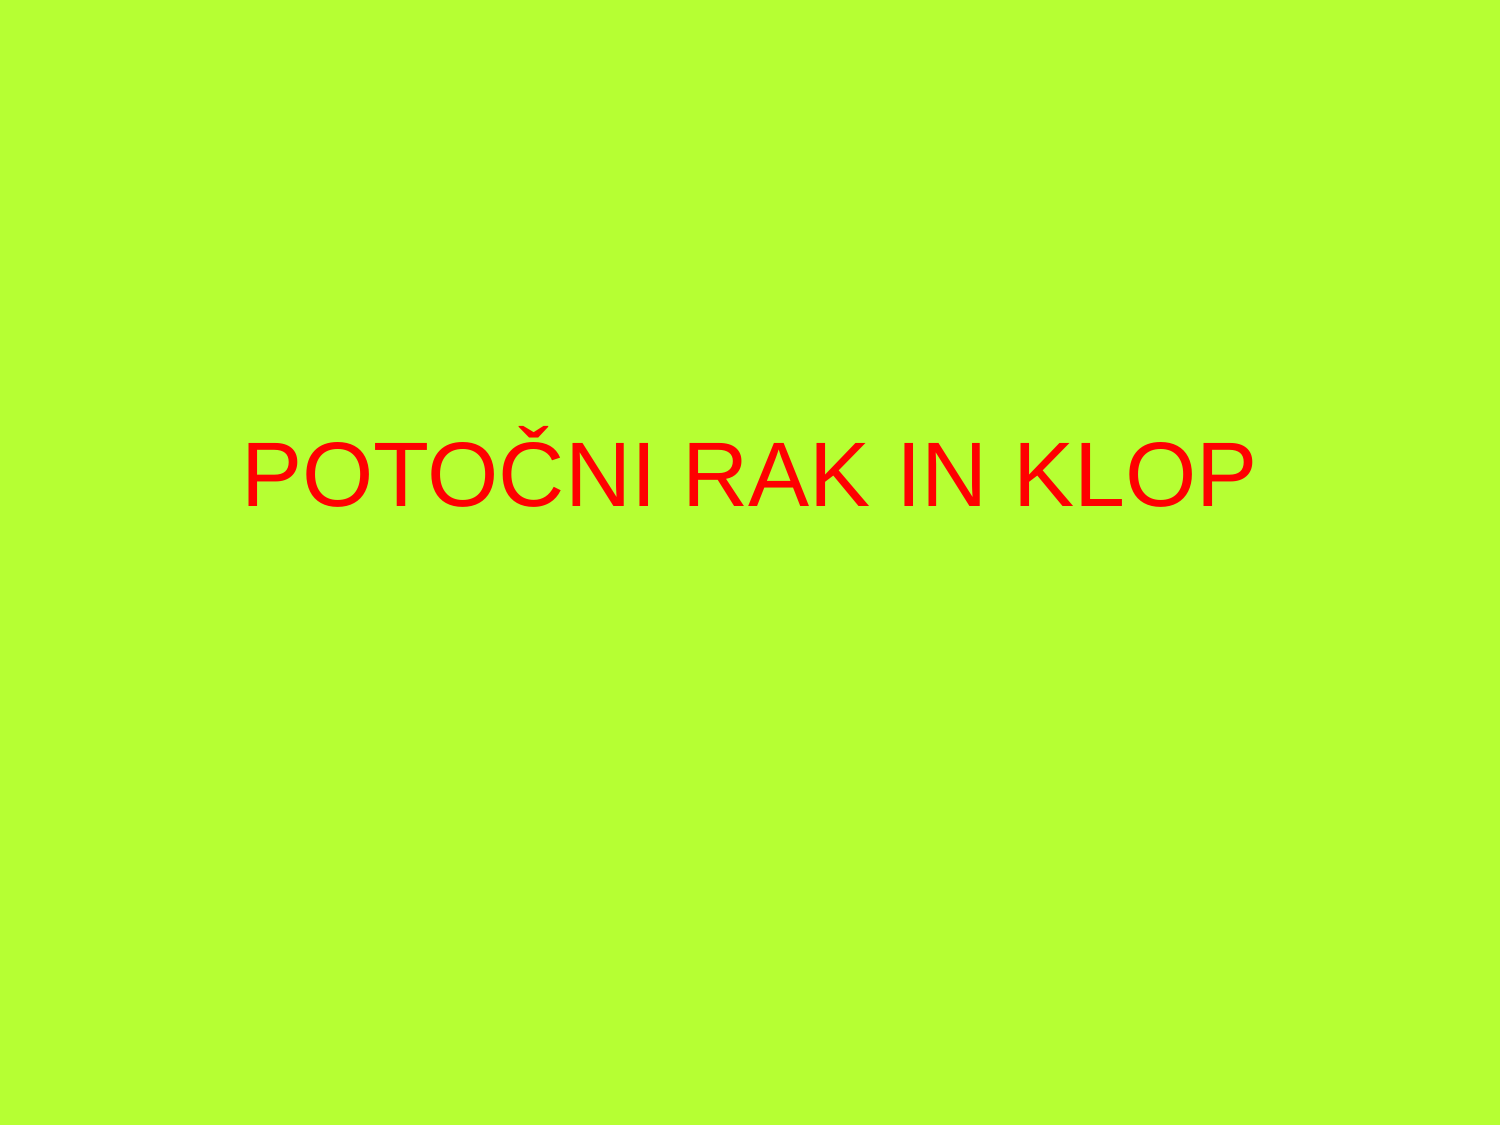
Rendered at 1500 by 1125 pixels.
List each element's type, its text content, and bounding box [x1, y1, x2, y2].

title POTOČNI RAK IN KLOP [112, 349, 1388, 591]
